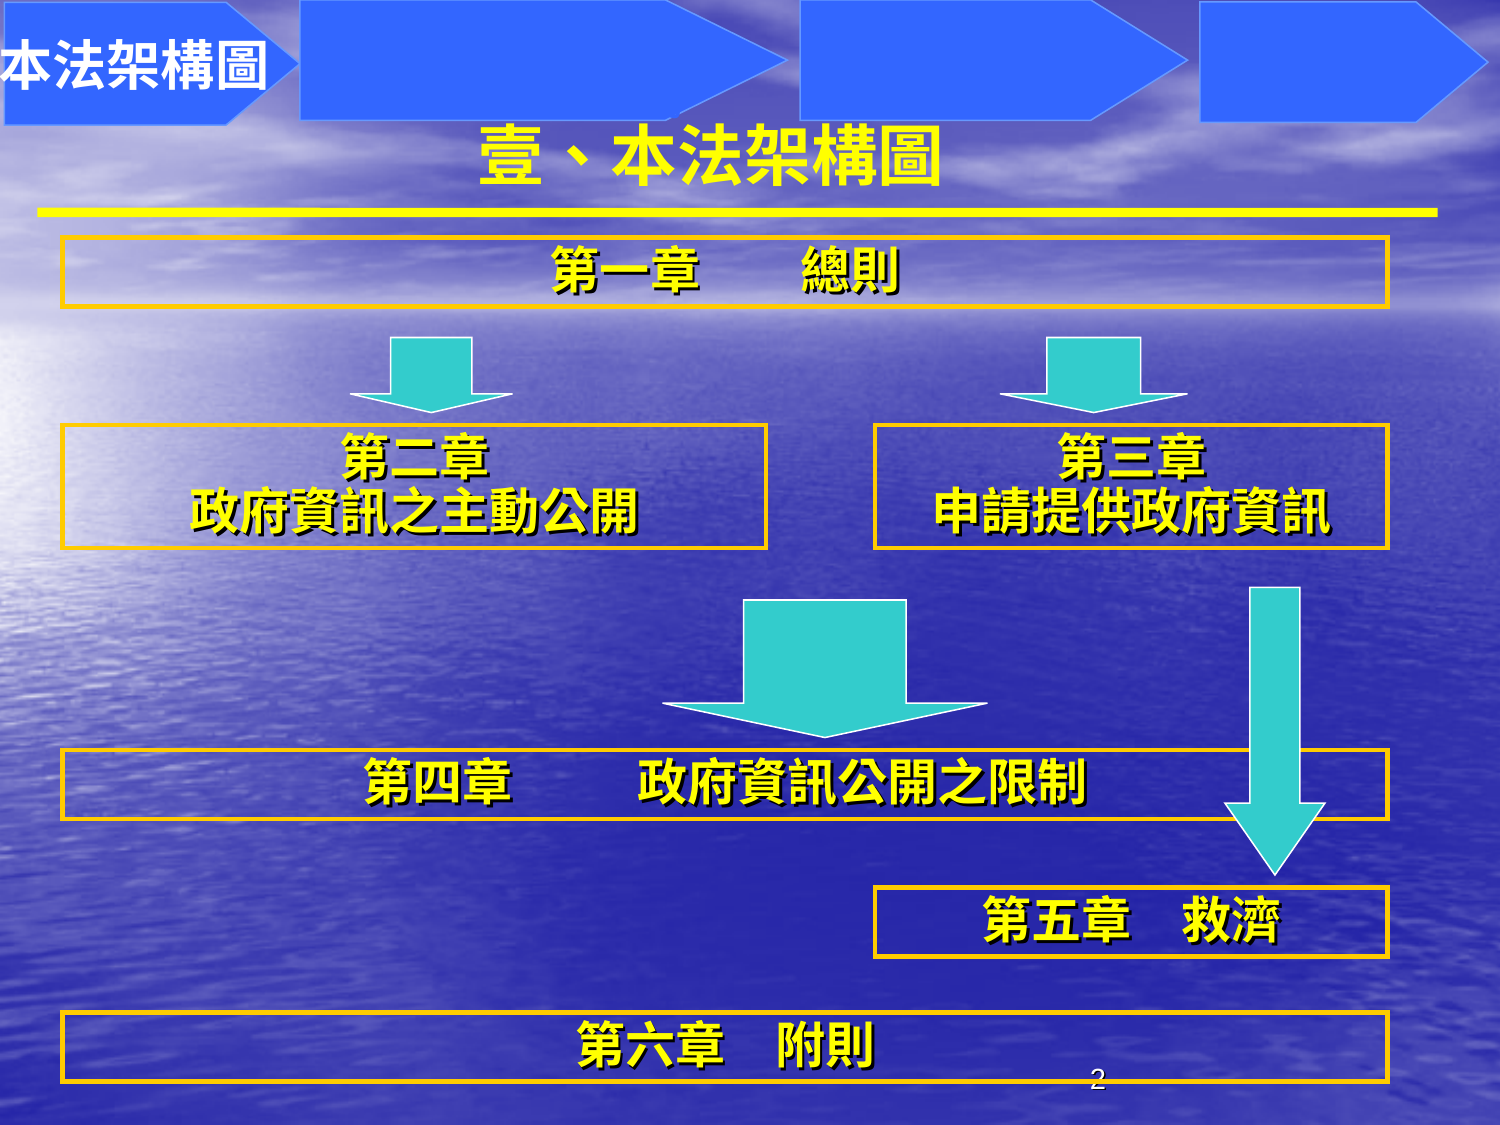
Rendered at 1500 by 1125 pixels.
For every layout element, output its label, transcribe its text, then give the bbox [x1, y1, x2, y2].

text_box [999, 337, 1188, 413]
text_box 本法架構圖 [12, 56, 22, 74]
text_box 第五章 救濟 [875, 887, 1388, 957]
text_box 壹、本法架構圖 [463, 106, 1500, 201]
text_box [350, 337, 513, 413]
text_box 第六章 附則 [62, 1012, 1388, 1082]
text_box 第三章 申請提供政府資訊 [875, 425, 1388, 548]
text_box [1074, 1024, 1426, 1103]
text_box [1224, 587, 1325, 876]
text_box 本法架構圖 [29, 58, 38, 74]
text_box 本法架構圖 [4, 56, 14, 72]
text_box 立法目的、位階 、政府資訊涵義 [299, 0, 788, 121]
text_box 本法架構圖 [4, 2, 299, 126]
text_box 第二章 政府資訊之主動公開 [62, 425, 766, 548]
text_box 代結論 —案例 [1199, 1, 1489, 106]
text_box 立法目的、位階 、政府資訊涵義 [552, 75, 562, 106]
text_box 本法規範重點 [800, 0, 1188, 106]
text_box 第四章 政府資訊公開之限制 [62, 750, 1249, 819]
text_box 第四章 政府資訊公開之限制 [1300, 750, 1388, 819]
text_box [662, 600, 988, 738]
text_box 第一章 總則 [62, 237, 1388, 307]
